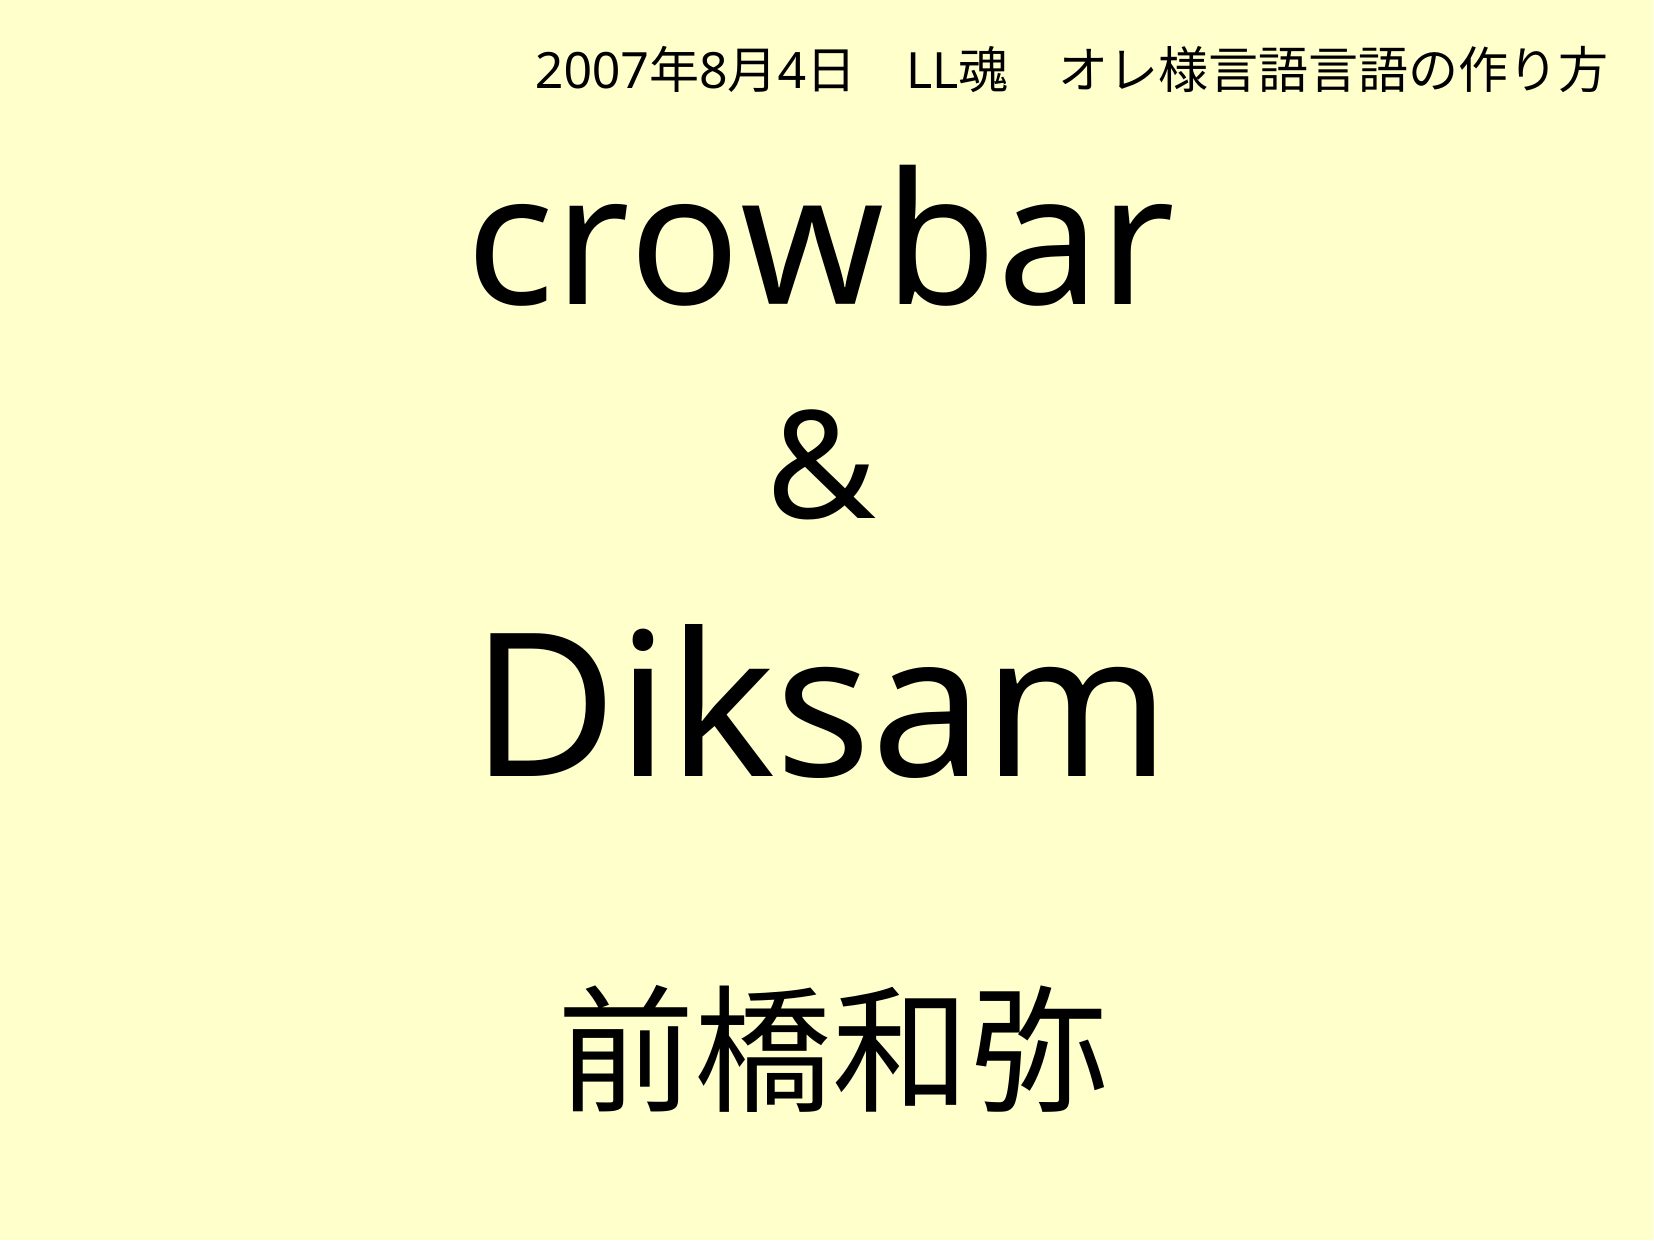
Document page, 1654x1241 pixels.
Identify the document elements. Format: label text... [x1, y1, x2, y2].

title 2007年8月4日 LL魂 オレ様言語言語の作り方 [519, 29, 1625, 105]
title 前橋和弥 [88, 944, 1577, 1139]
title crowbar & Diksam [76, 204, 1565, 739]
